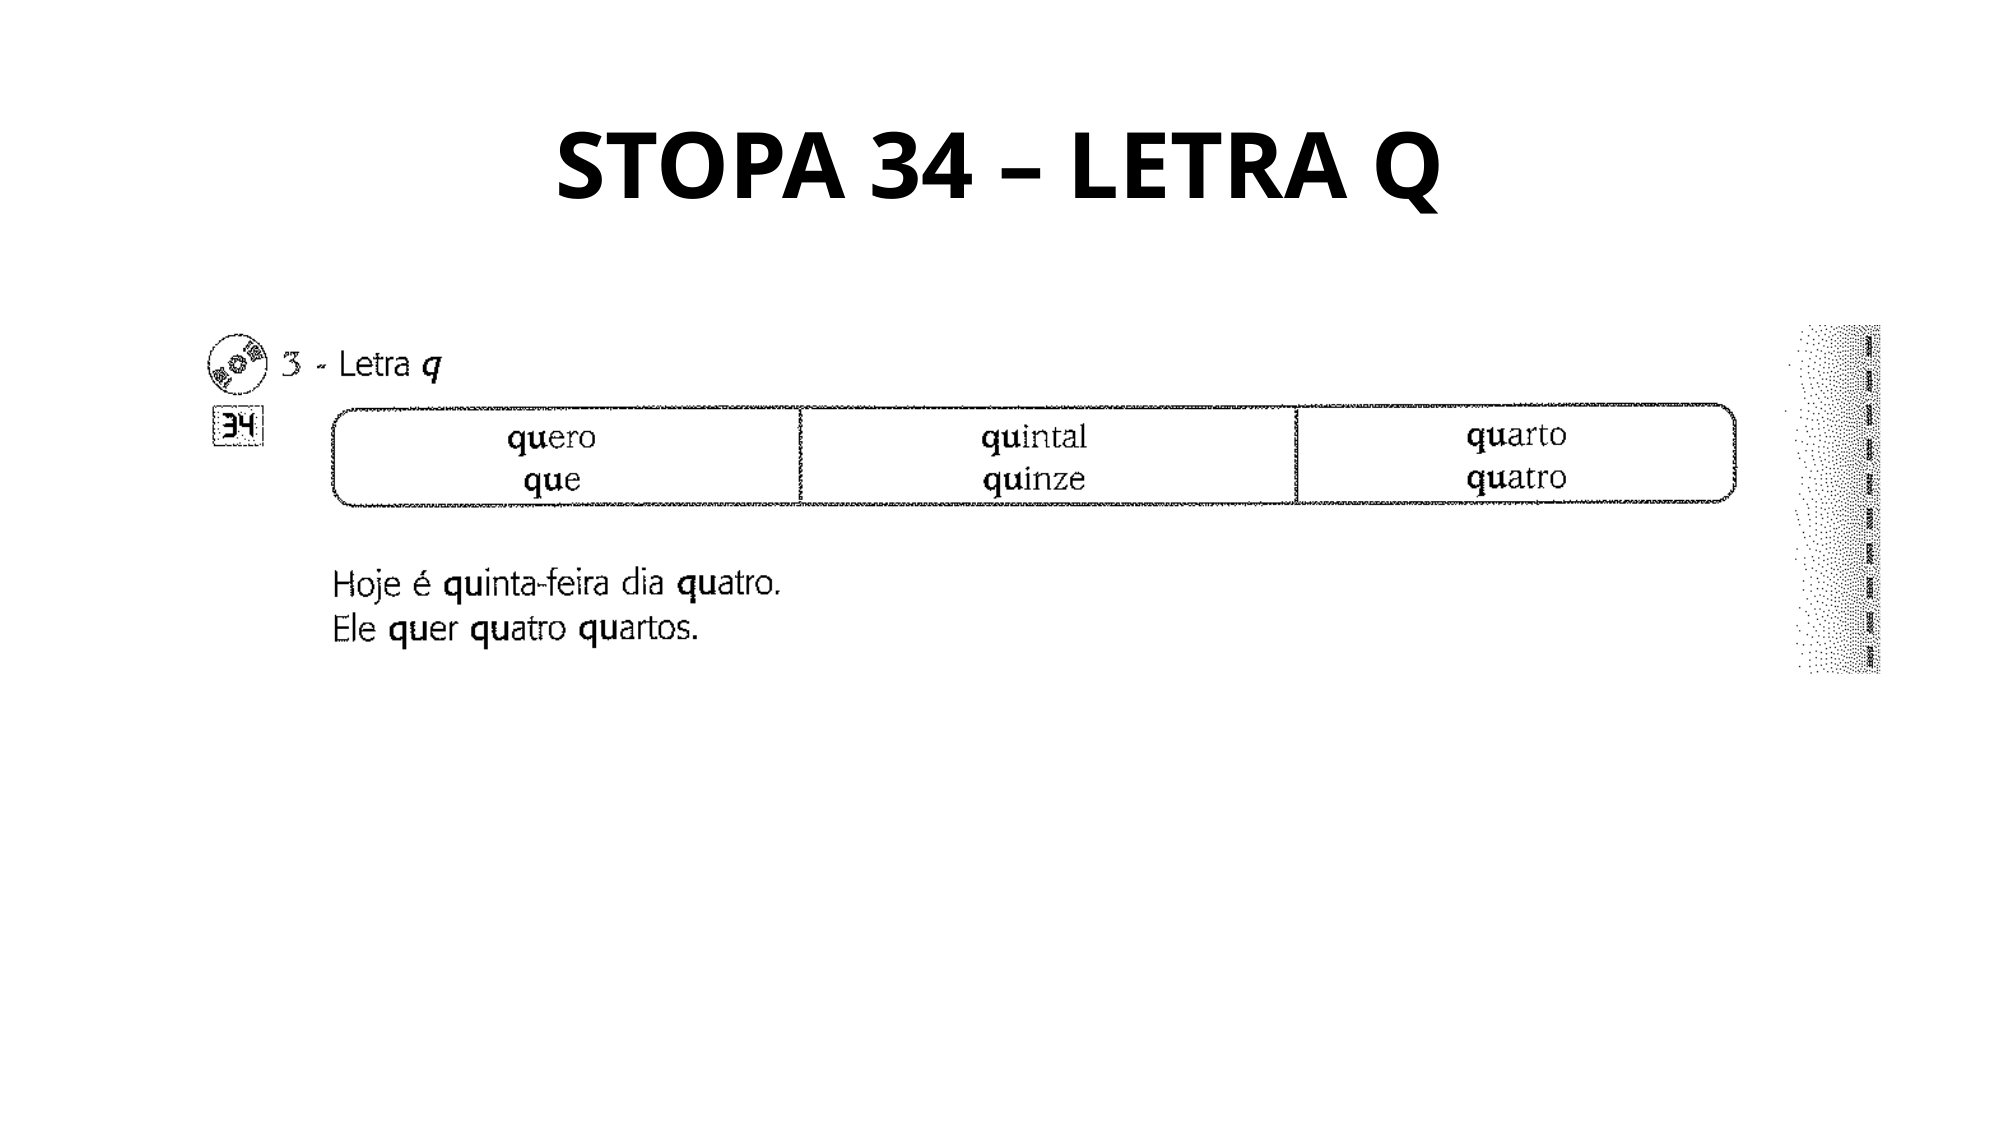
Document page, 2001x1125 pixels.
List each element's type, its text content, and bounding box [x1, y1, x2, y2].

title STOPA 34 – LETRA Q [137, 59, 1863, 278]
picture [149, 325, 1881, 674]
